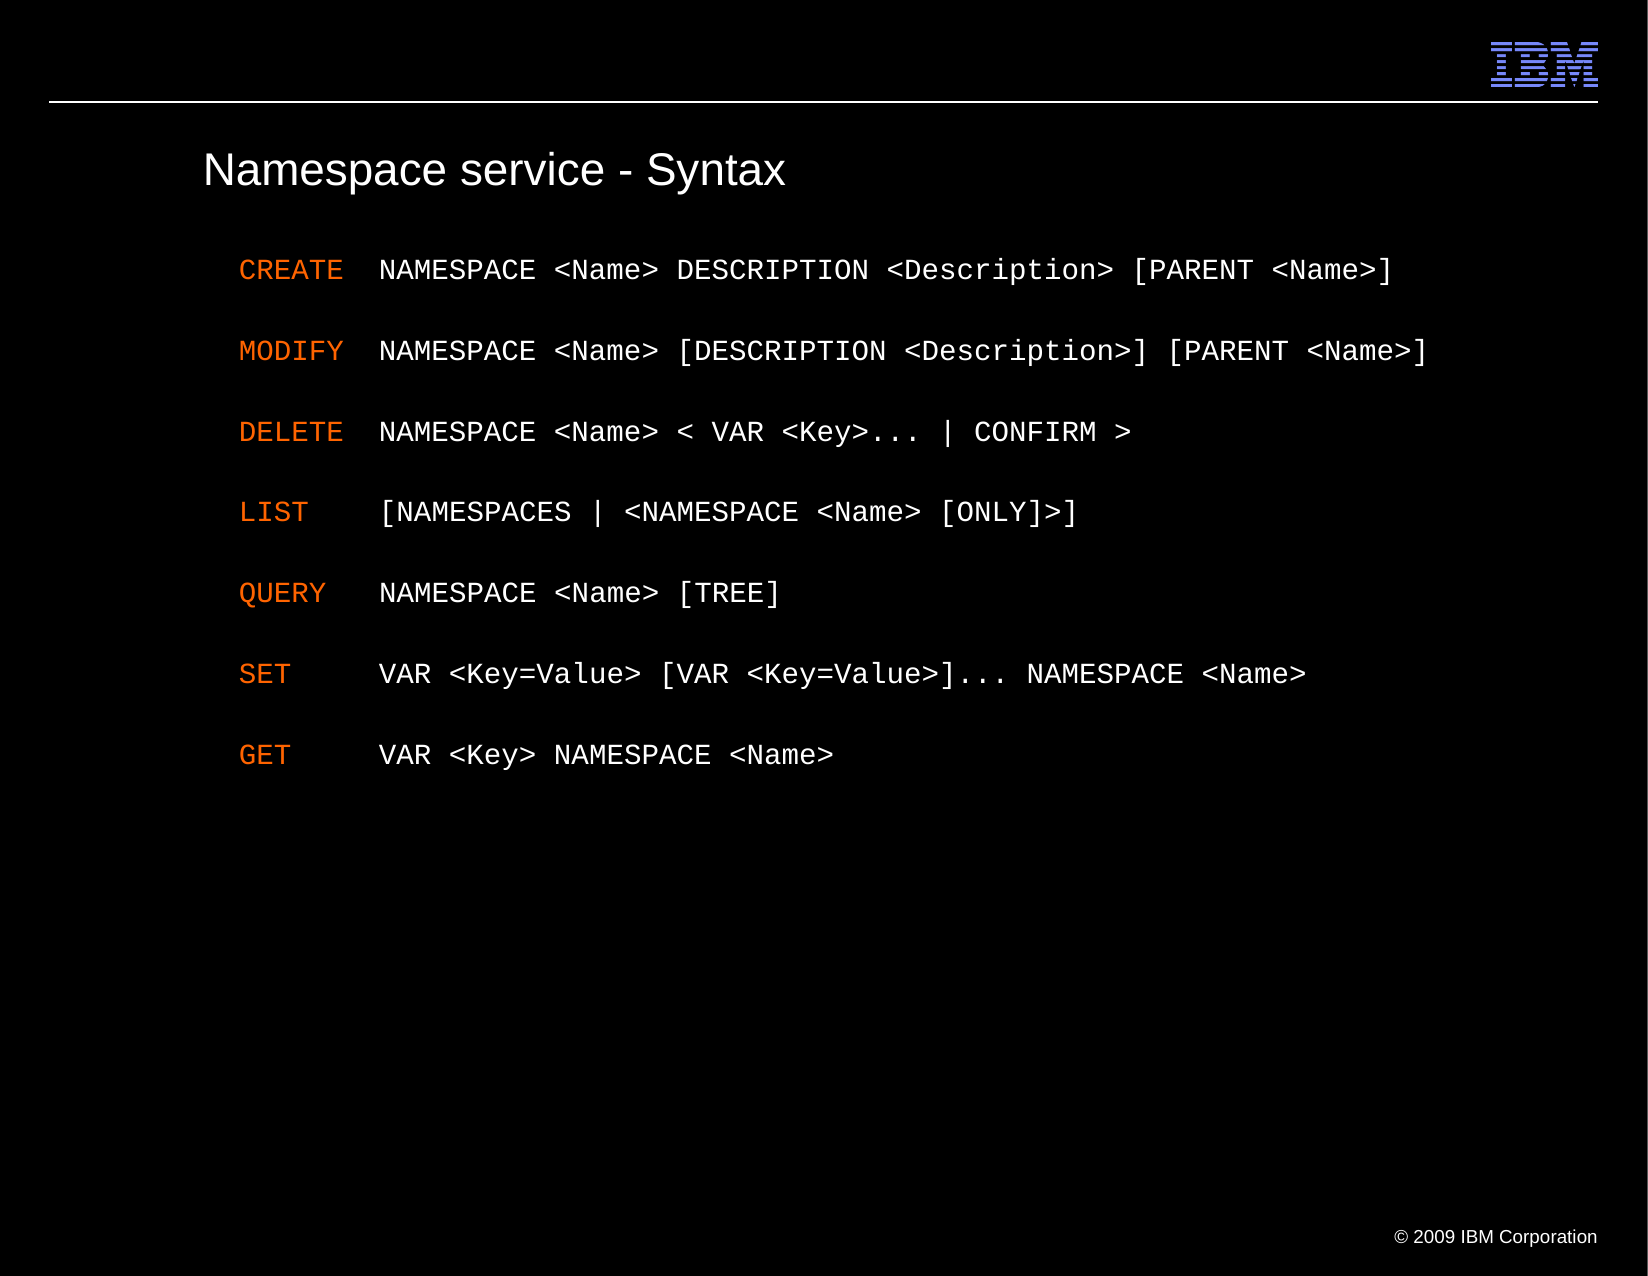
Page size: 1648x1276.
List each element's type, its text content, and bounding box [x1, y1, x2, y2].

picture [1491, 42, 1598, 87]
text_box CREATE NAMESPACE <Name> DESCRIPTION <Description> [PARENT <Name>] MODIFY NAMESPACE <Name> [DESCRIPTION <Description>] [PARENT <Name>] DELETE NAMESPACE <Name> < VAR <Key>... | CONFIRM > LIST [NAMESPACES | <NAMESPACE <Name> [ONLY]>] QUERY NAMESPACE <Name> [TREE] SET VAR <Key=Value> [VAR <Key=Value>]... NAMESPACE <Name> GET VAR <Key> NAMESPACE <Name> [239, 250, 1648, 771]
title Namespace service - Syntax [186, 137, 1648, 231]
